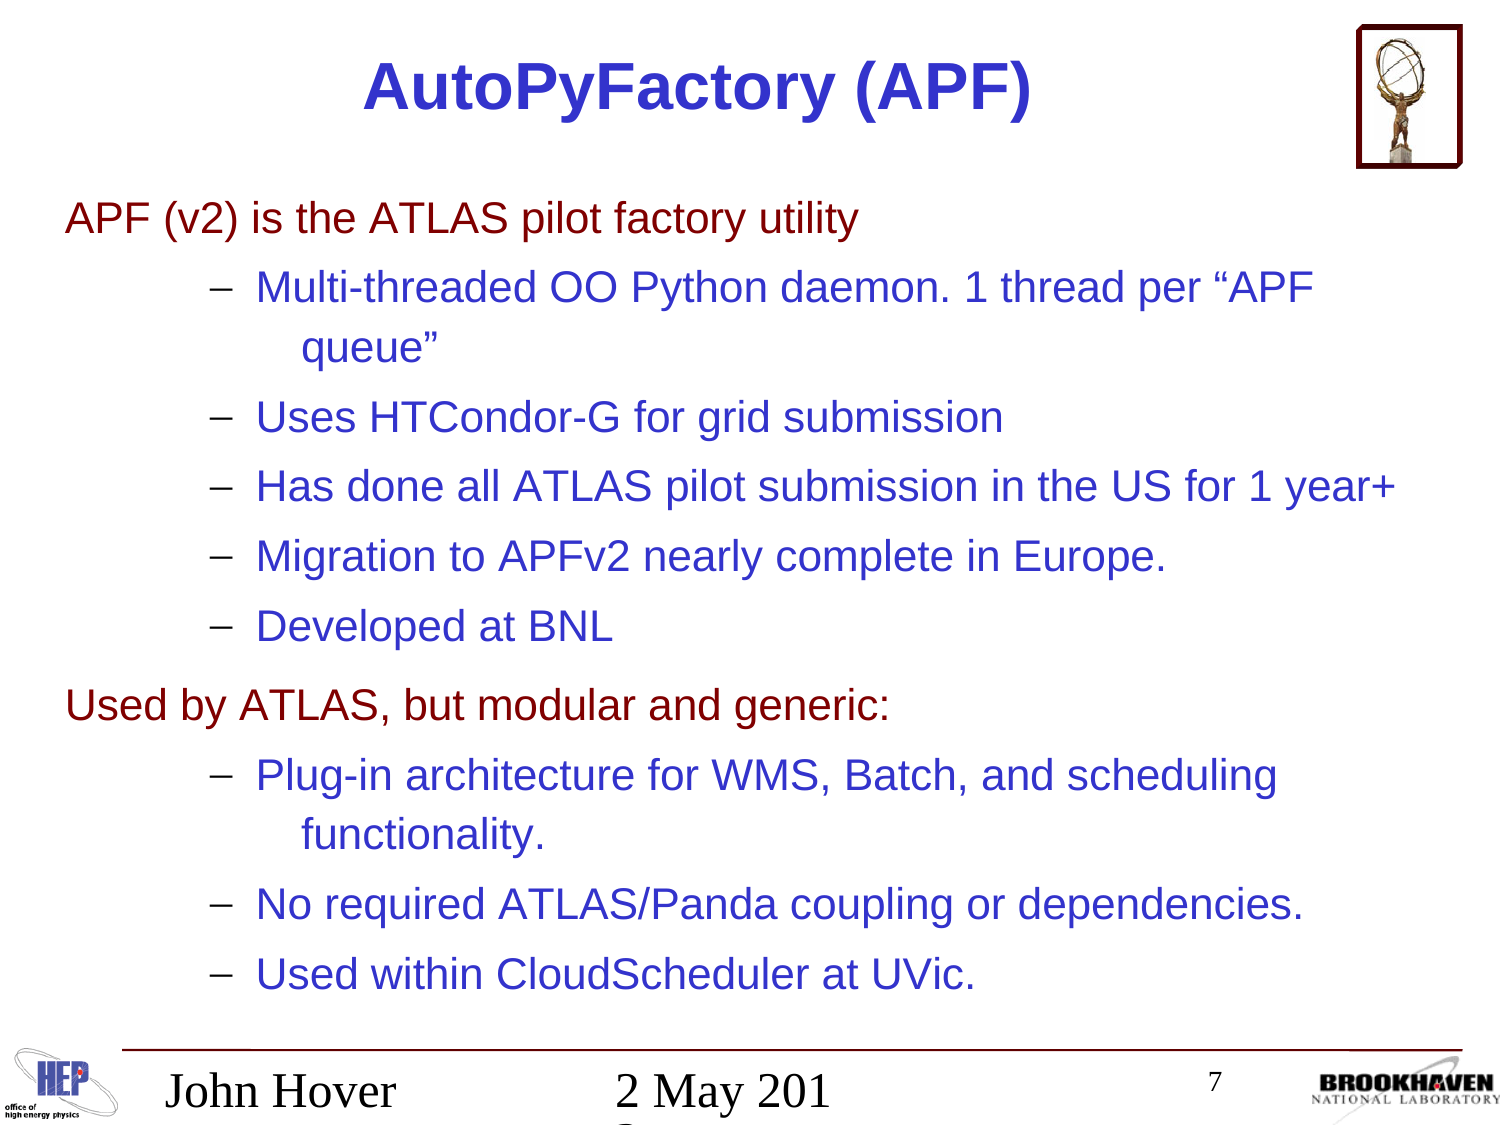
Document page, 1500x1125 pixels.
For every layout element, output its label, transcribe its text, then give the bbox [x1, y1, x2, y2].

list APF (v2) is the ATLAS pilot factory utility Multi-threaded OO Python daemon. 1 thread per “APF queue” Uses HTCondor-G for grid submission Has done all ATLAS pilot submission in the US for 1 year+ Migration to APFv2 nearly complete in Europe. Developed at BNL Used by ATLAS, but modular and generic: Plug-in architecture for WMS, Batch, and scheduling functionality. No required ATLAS/Panda coupling or dependencies. Used within CloudScheduler at UVic. [49, 174, 1458, 1021]
picture [1374, 37, 1426, 163]
title AutoPyFactory (APF) [50, 24, 1346, 158]
picture [1312, 1056, 1500, 1125]
picture [0, 1043, 122, 1125]
